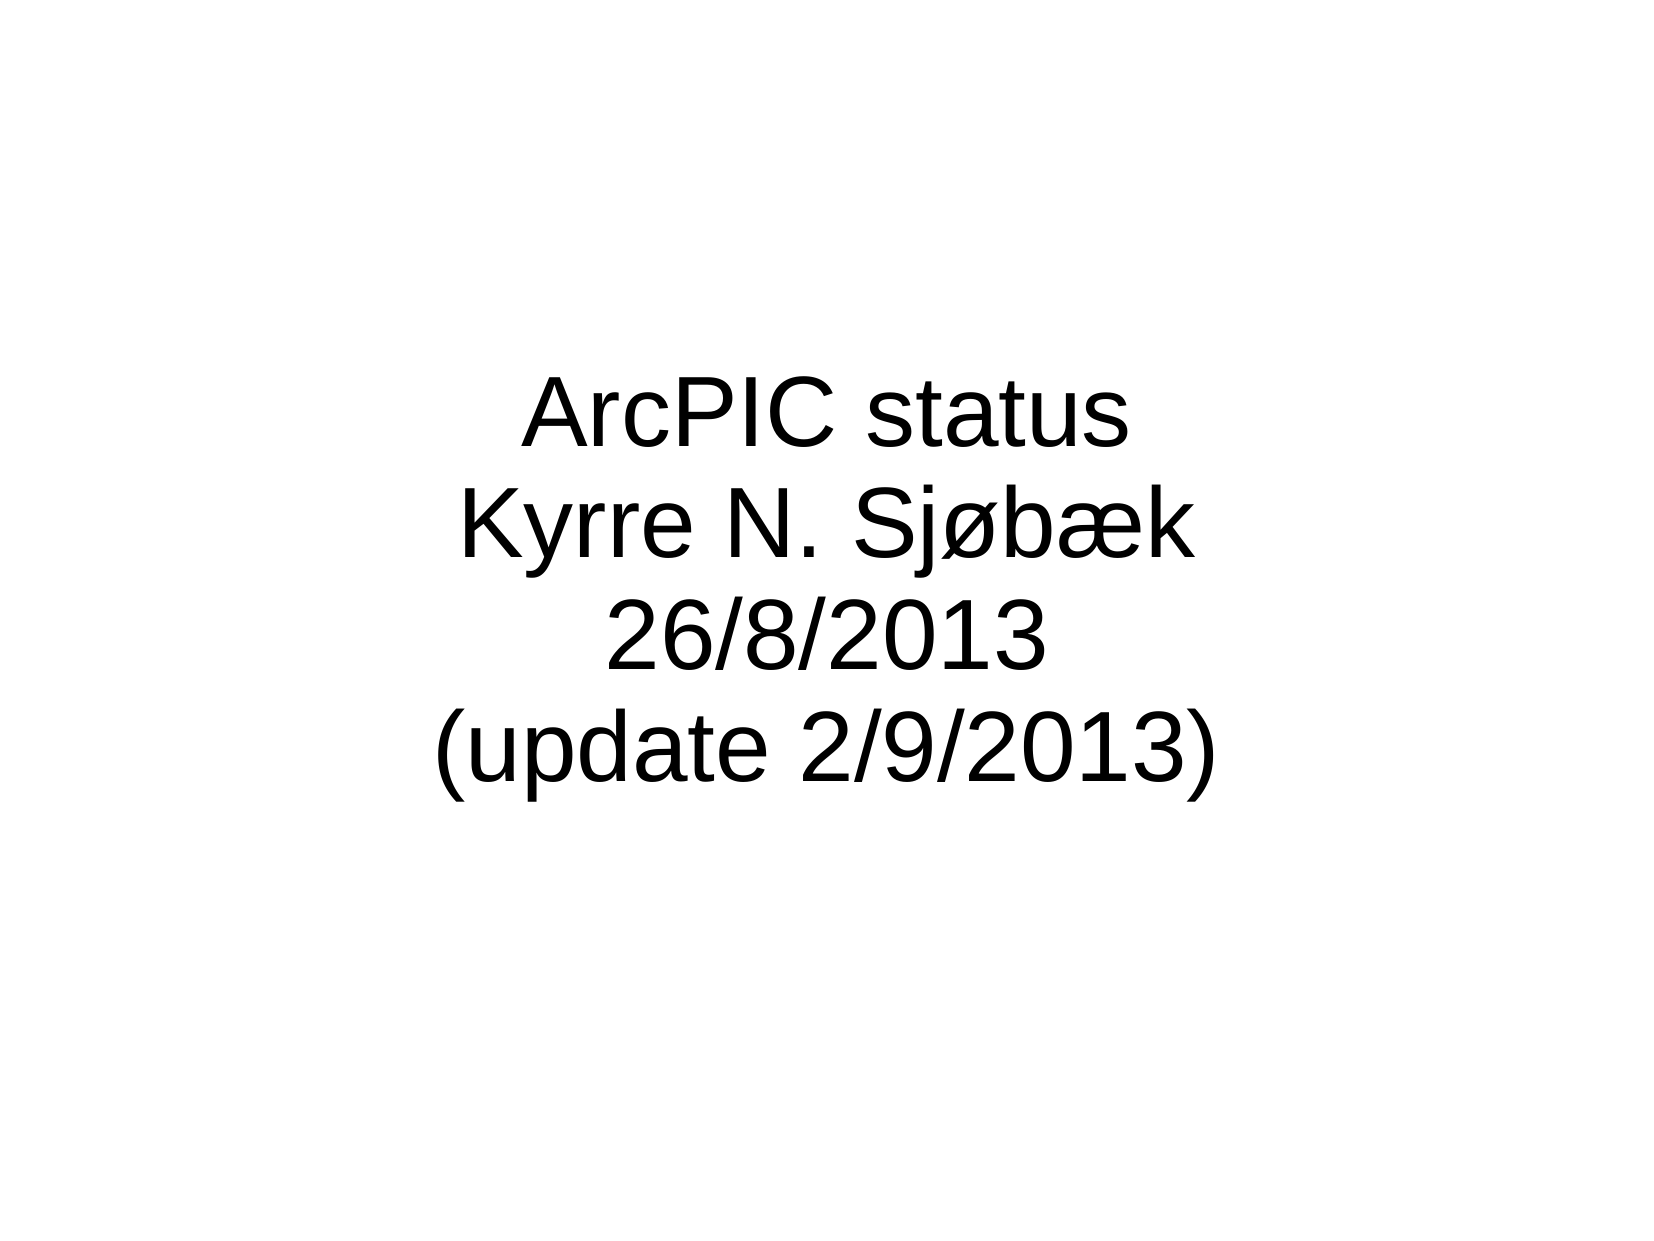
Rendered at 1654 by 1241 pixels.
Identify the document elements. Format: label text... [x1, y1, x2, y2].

subtitle ArcPIC status Kyrre N. Sjøbæk 26/8/2013 (update 2/9/2013) [82, 49, 1571, 1109]
